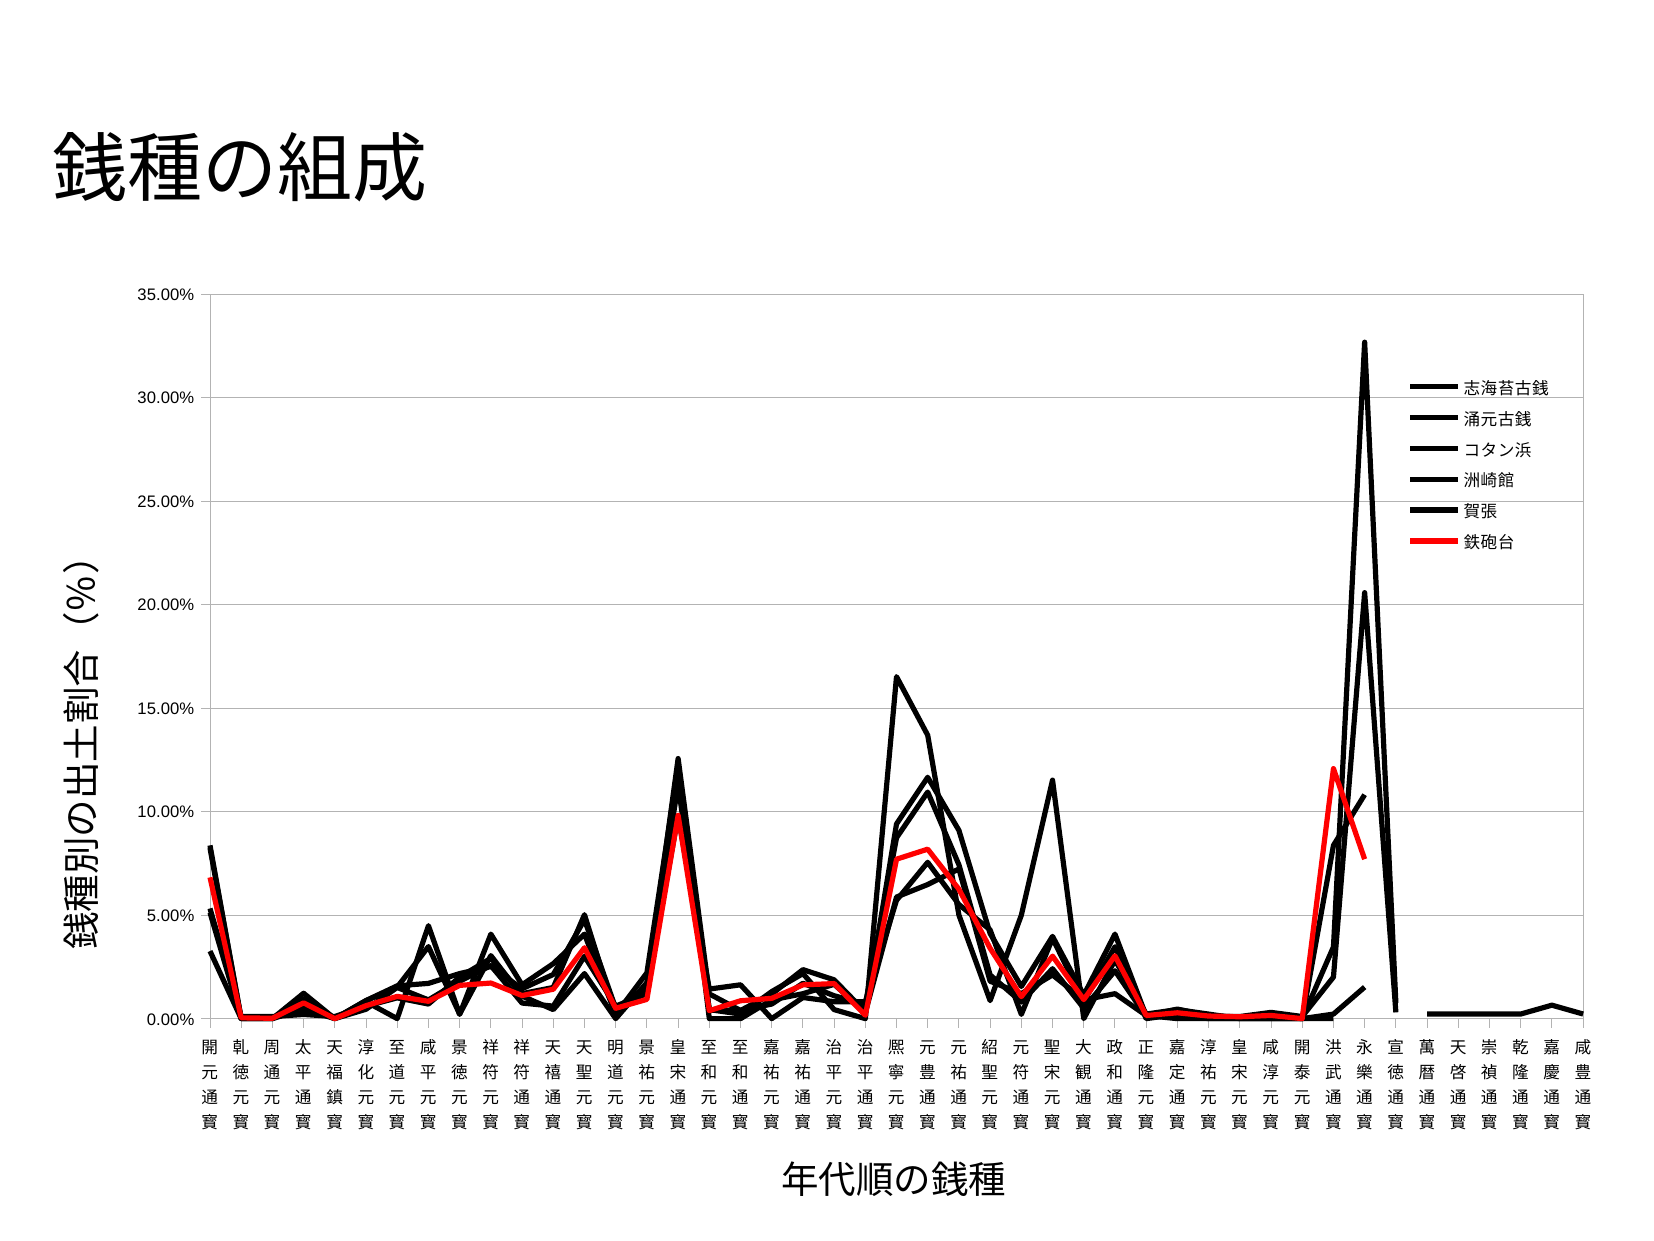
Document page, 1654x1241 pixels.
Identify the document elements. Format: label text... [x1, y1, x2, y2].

chart [0, 265, 1654, 1241]
text_box 銭種の組成 [37, 101, 865, 197]
